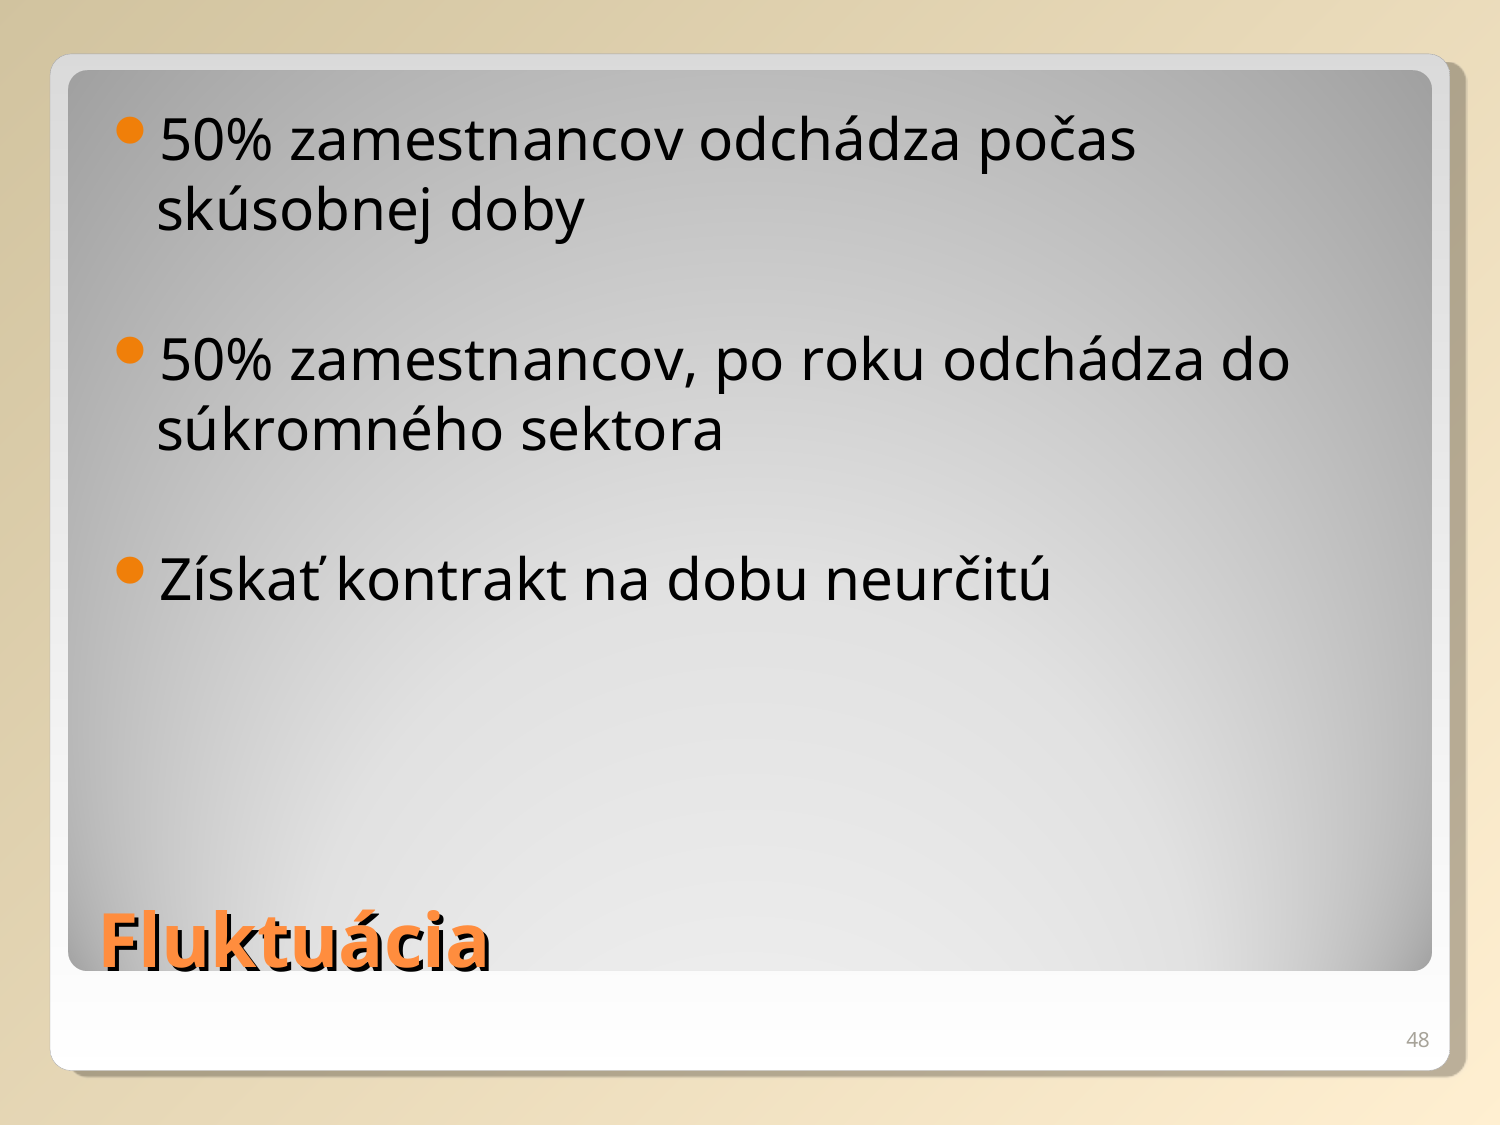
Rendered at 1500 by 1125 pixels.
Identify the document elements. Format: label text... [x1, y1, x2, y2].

title Fluktuácia [82, 817, 1426, 991]
list 50% zamestnancov odchádza počas skúsobnej doby 50% zamestnancov, po roku odchádza do súkromného sektora Získať kontrakt na dobu neurčitú [82, 86, 1426, 774]
text_box <number> [1369, 1002, 1445, 1063]
picture [67, 69, 1433, 972]
